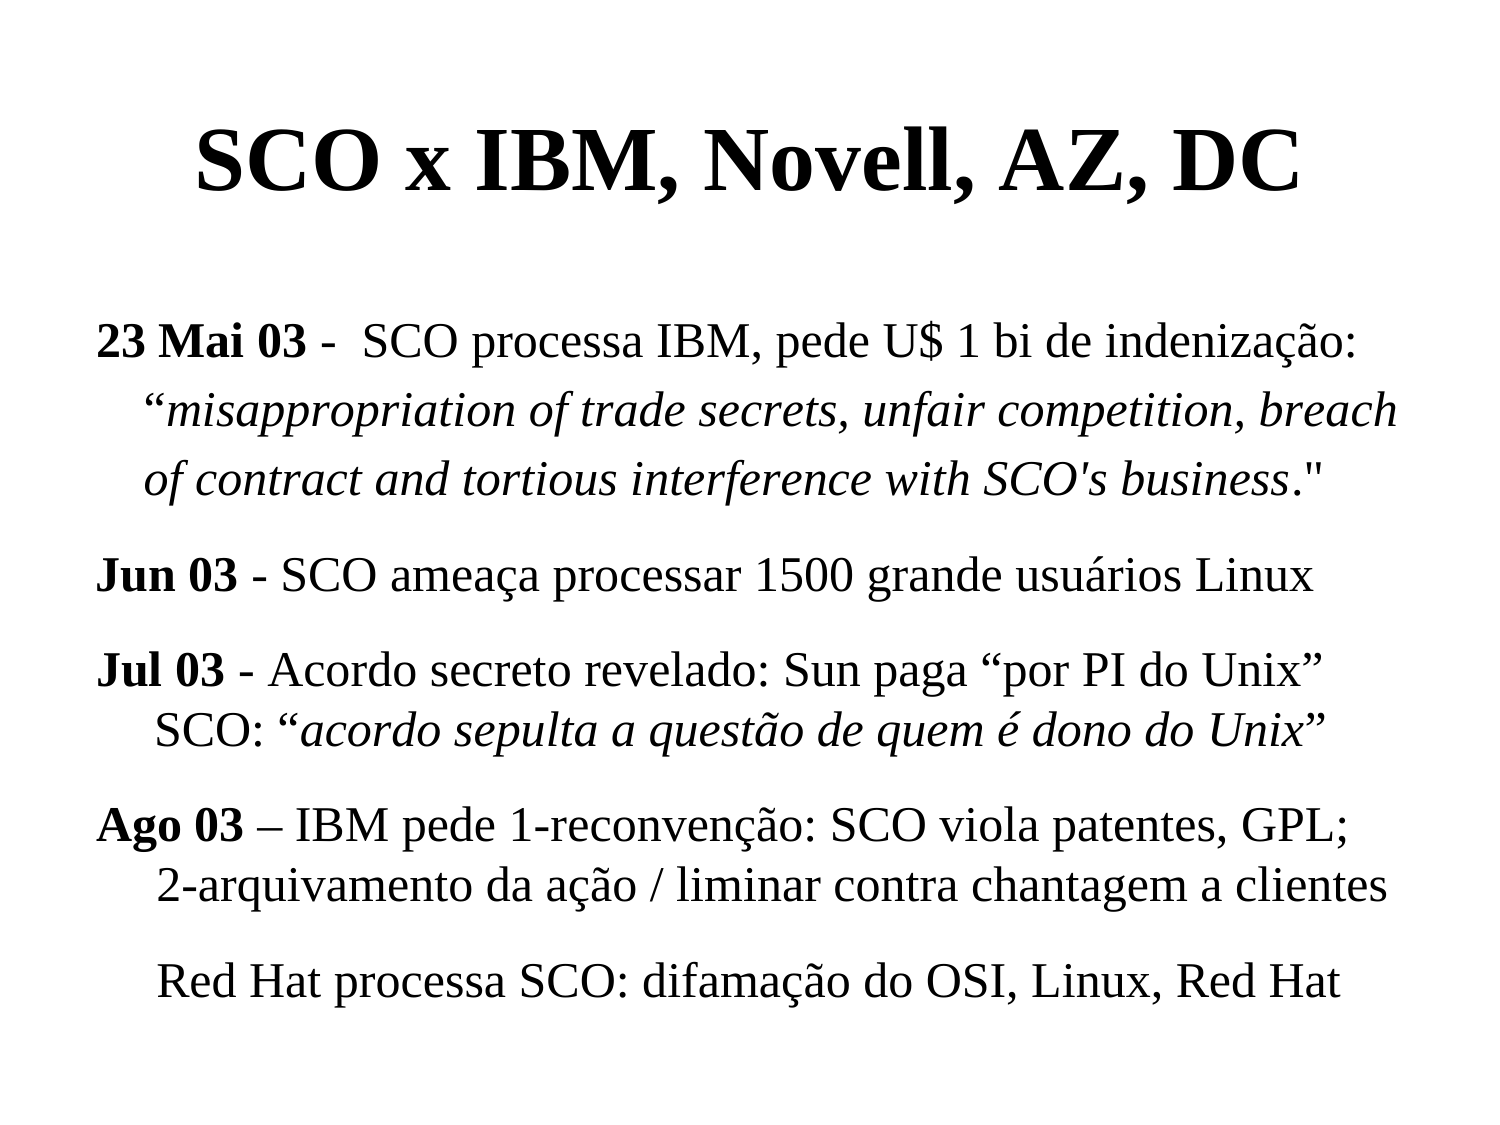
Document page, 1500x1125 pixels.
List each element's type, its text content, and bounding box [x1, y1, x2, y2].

title SCO x IBM, Novell, AZ, DC [58, 43, 1443, 270]
text_box 23 Mai 03 - SCO processa IBM, pede U$ 1 bi de indenização: “misappropriation of trade secrets, unfair competition, breach of contract and tortious interference with SCO's business." Jun 03 - SCO ameaça processar 1500 grande usuários Linux Jul 03 - Acordo secreto revelado: Sun paga “por PI do Unix” SCO: “acordo sepulta a questão de quem é dono do Unix” Ago 03 – IBM pede 1-reconvenção: SCO viola patentes, GPL; 2-arquivamento da ação / liminar contra chantagem a clientes Red Hat processa SCO: difamação do OSI, Linux, Red Hat [95, 295, 1486, 956]
